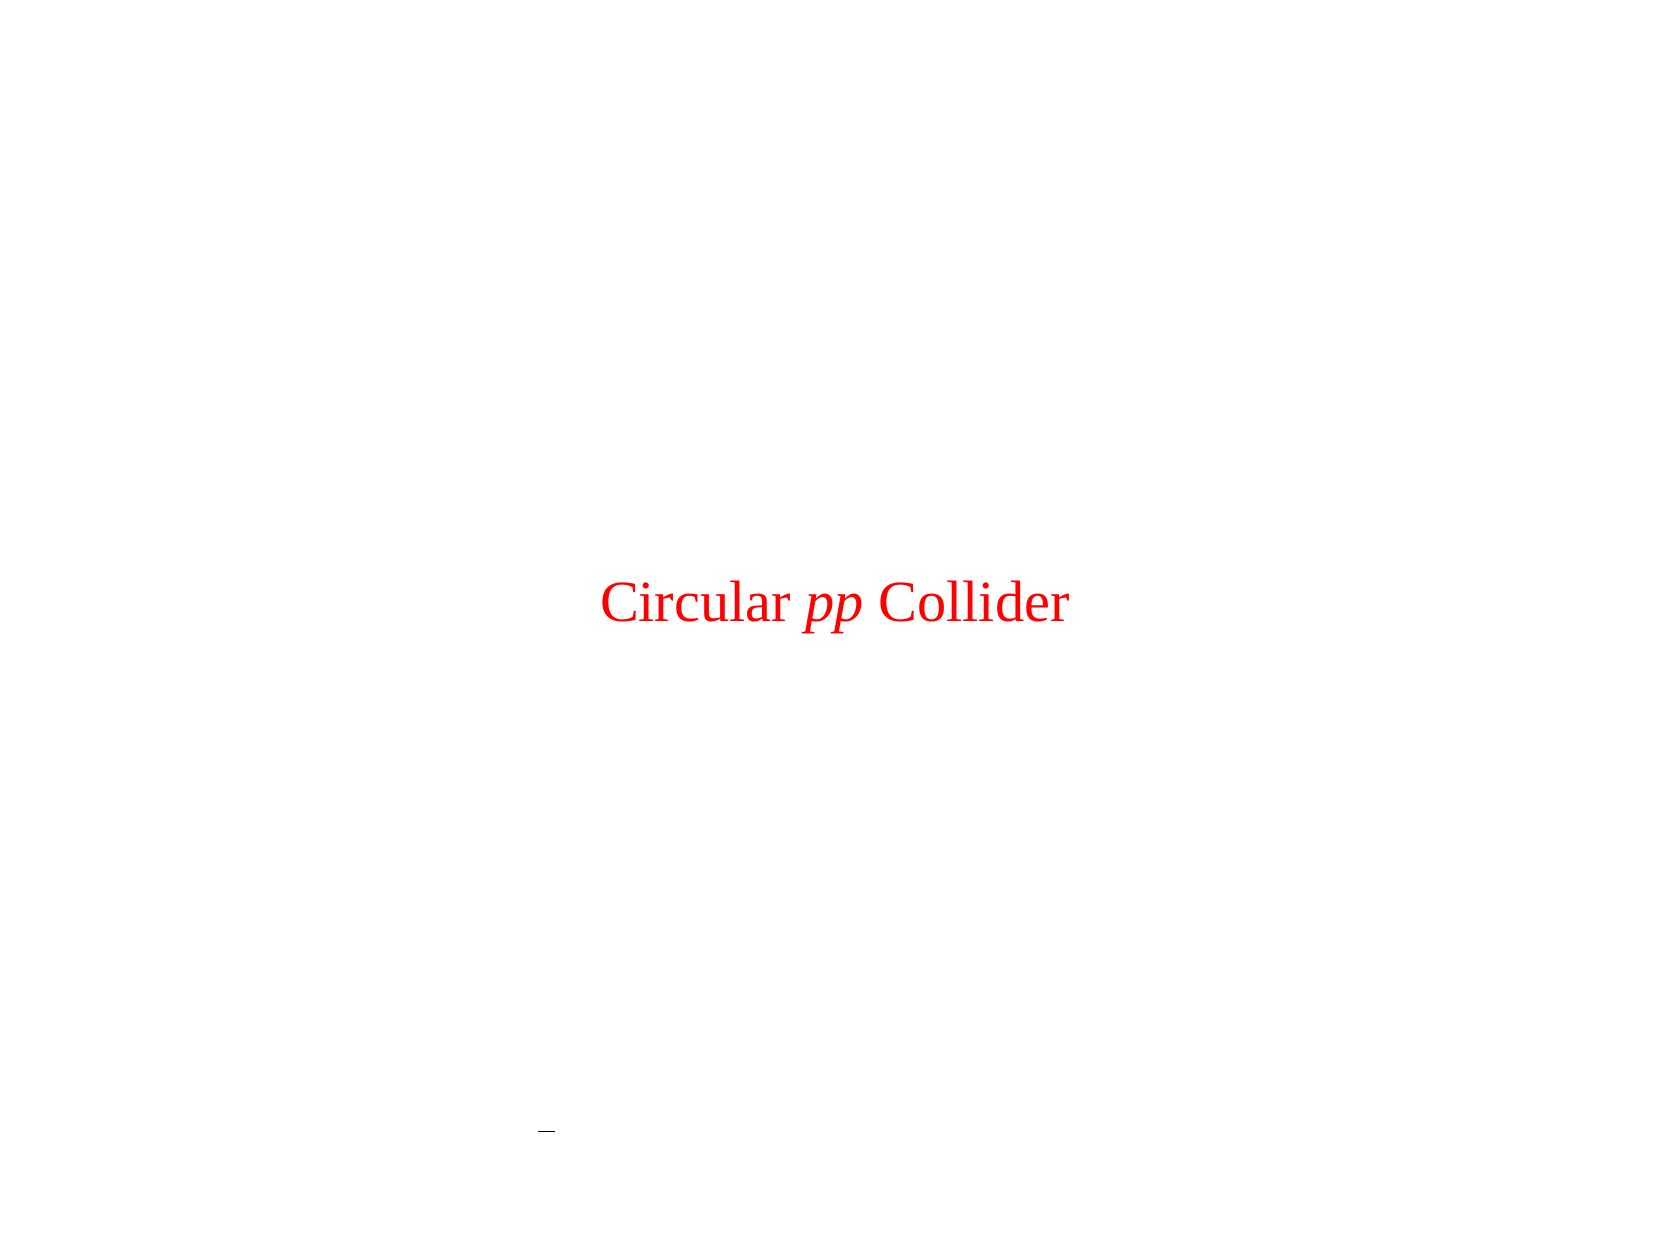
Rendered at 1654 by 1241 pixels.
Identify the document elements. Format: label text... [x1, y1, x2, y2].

title Circular pp Collider [128, 518, 1541, 685]
